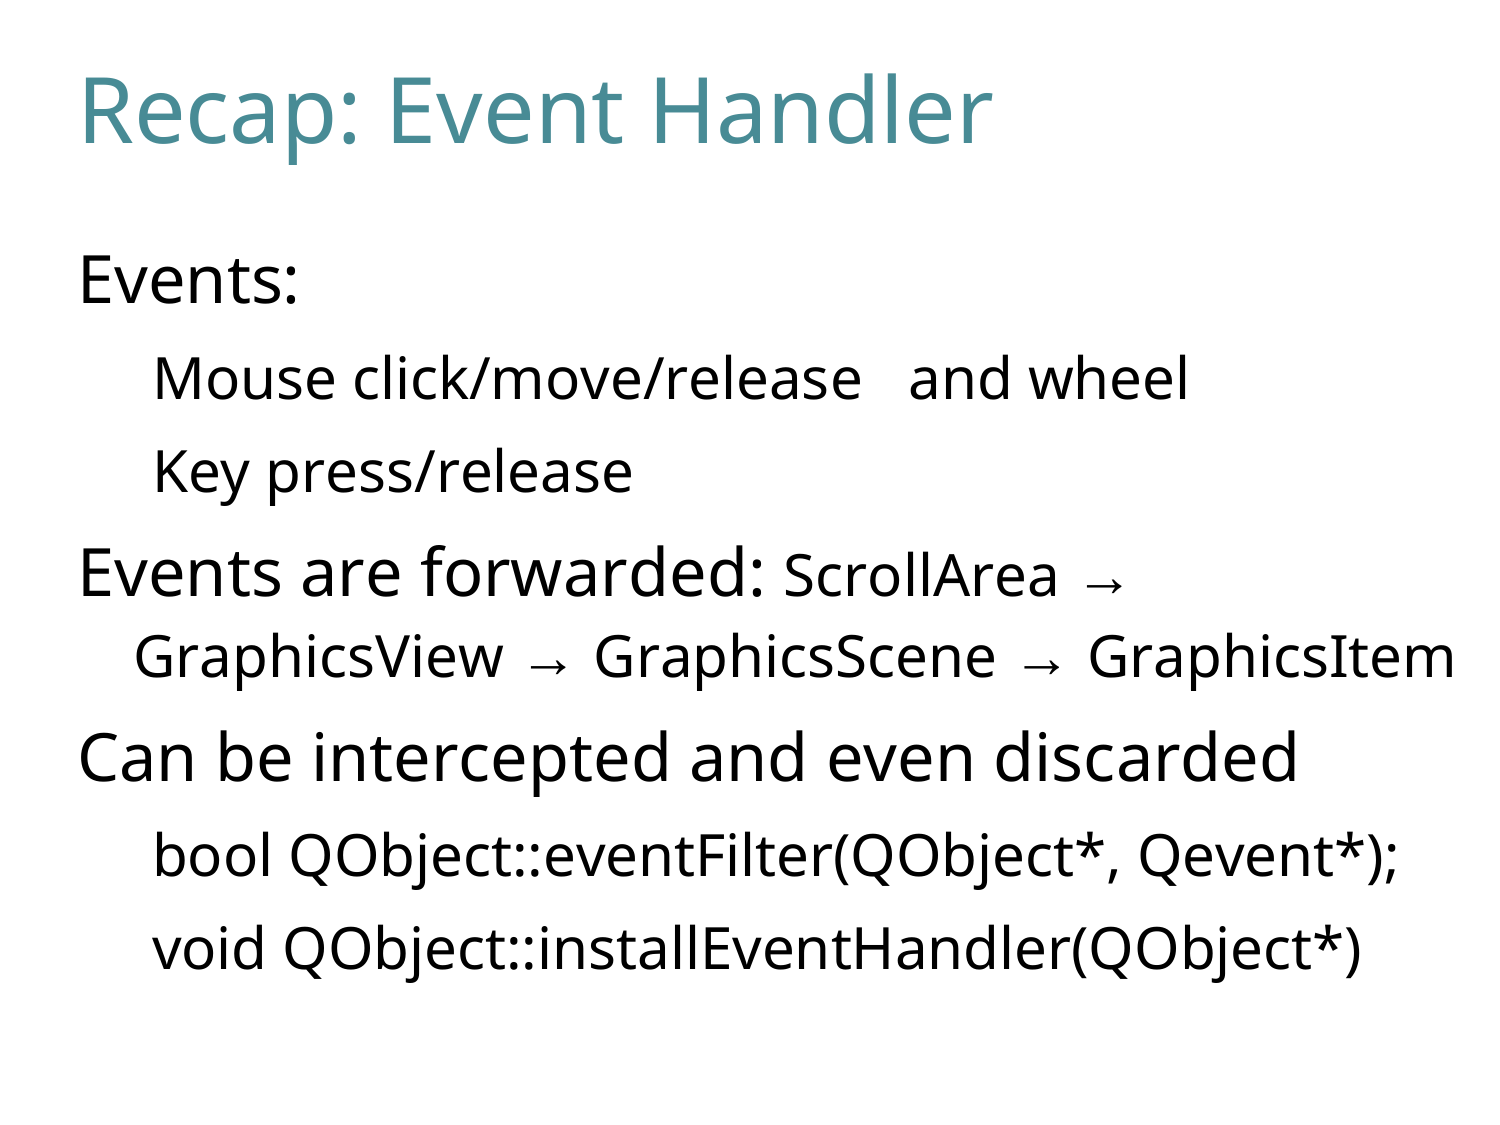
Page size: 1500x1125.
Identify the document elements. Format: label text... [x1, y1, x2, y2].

title Recap: Event Handler [62, 37, 1479, 225]
list Events: Mouse click/move/release and wheel Key press/release Events are forwarded: ScrollArea → GraphicsView → GraphicsScene → GraphicsItem Can be intercepted and even discarded bool QObject::eventFilter(QObject*, Qevent*); void QObject::installEventHandler(QObject*) [62, 224, 1474, 1016]
